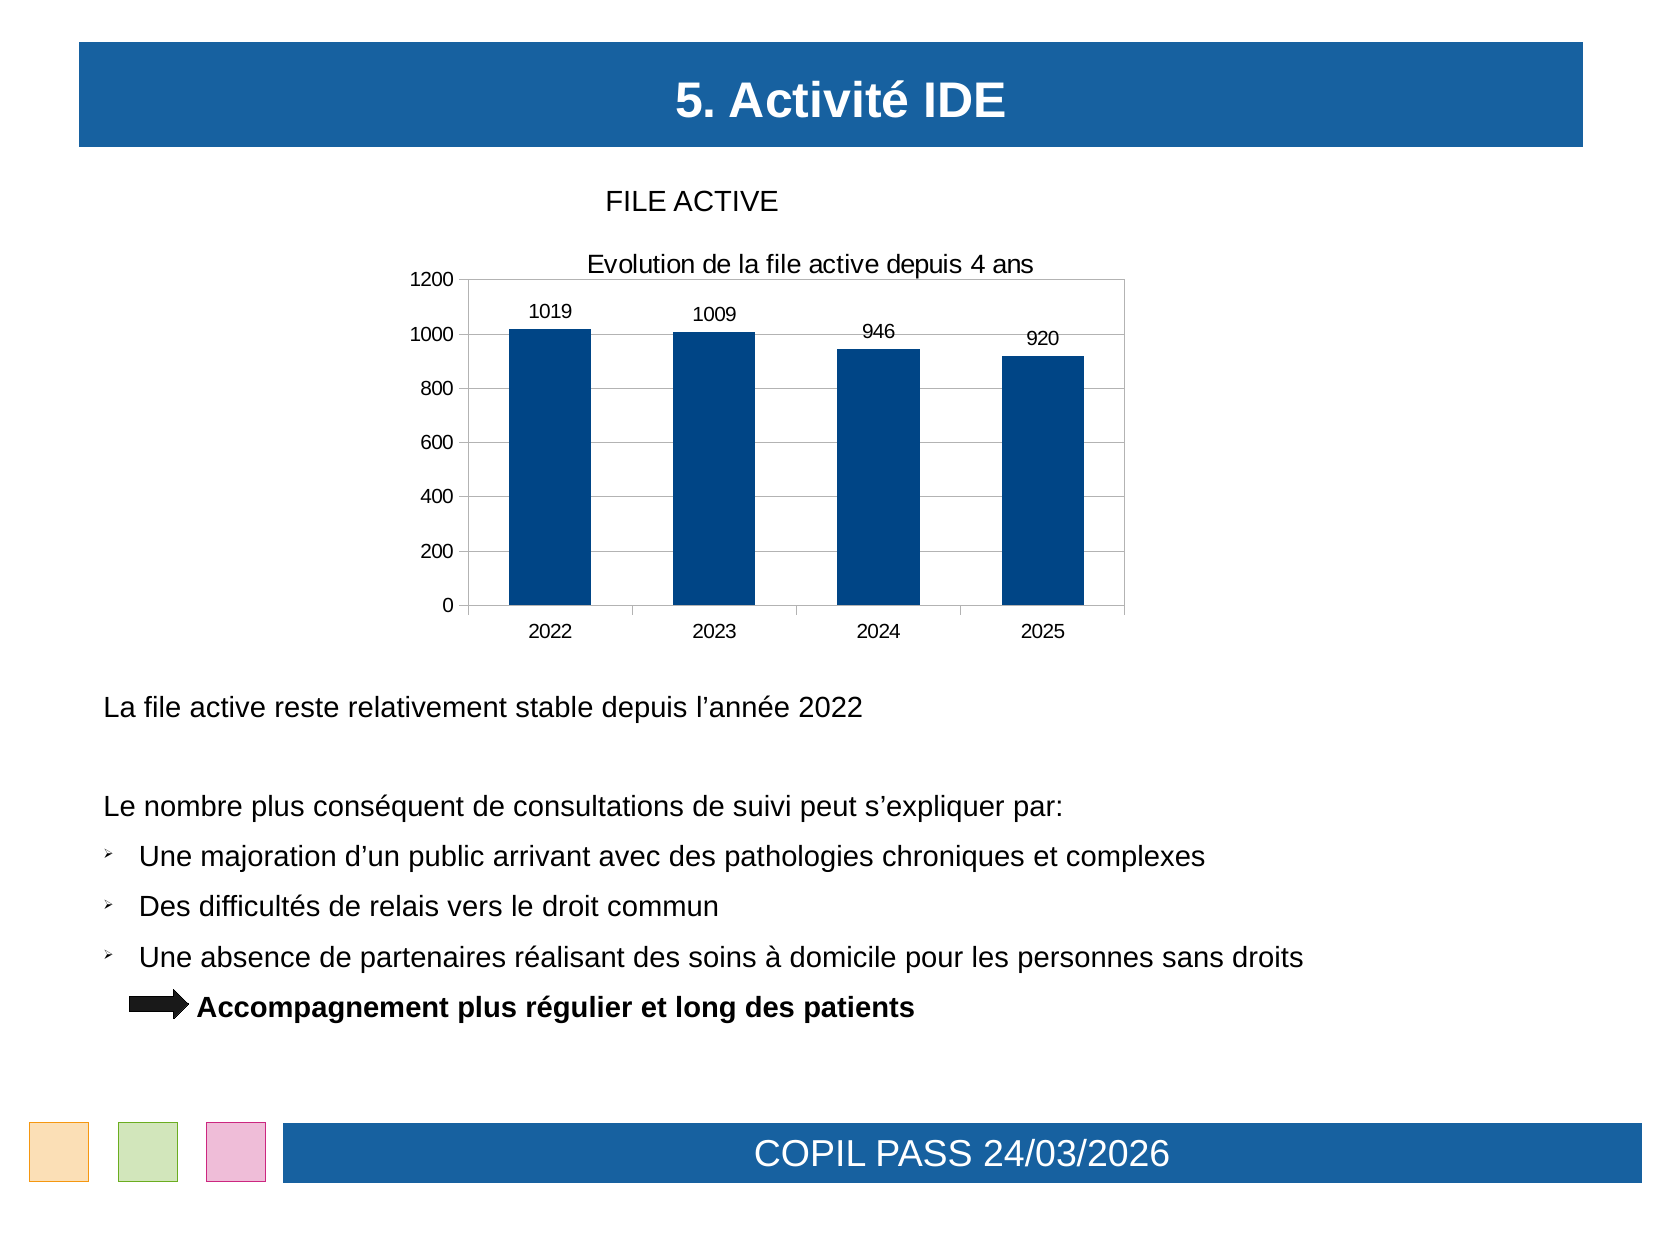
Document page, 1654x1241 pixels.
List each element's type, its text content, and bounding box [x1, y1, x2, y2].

text_box FILE ACTIVE [590, 177, 1004, 236]
text_box [29, 1122, 89, 1182]
text_box [118, 1122, 178, 1182]
text_box [129, 989, 189, 1019]
title 5. Activité IDE [110, 43, 1573, 156]
text_box COPIL PASS 24/03/2026 [283, 1123, 1642, 1183]
text_box [79, 42, 1583, 147]
chart [383, 236, 1241, 643]
text_box [206, 1122, 266, 1182]
text_box La file active reste relativement stable depuis l’année 2022 Le nombre plus conséquent de consultations de suivi peut s’expliquer par: Une majoration d’un public arrivant avec des pathologies chroniques et complexes Des difficultés de relais vers le droit commun Une absence de partenaires réalisant des soins à domicile pour les personnes sans droits Accompagnement plus régulier et long des patients [88, 679, 1562, 1056]
